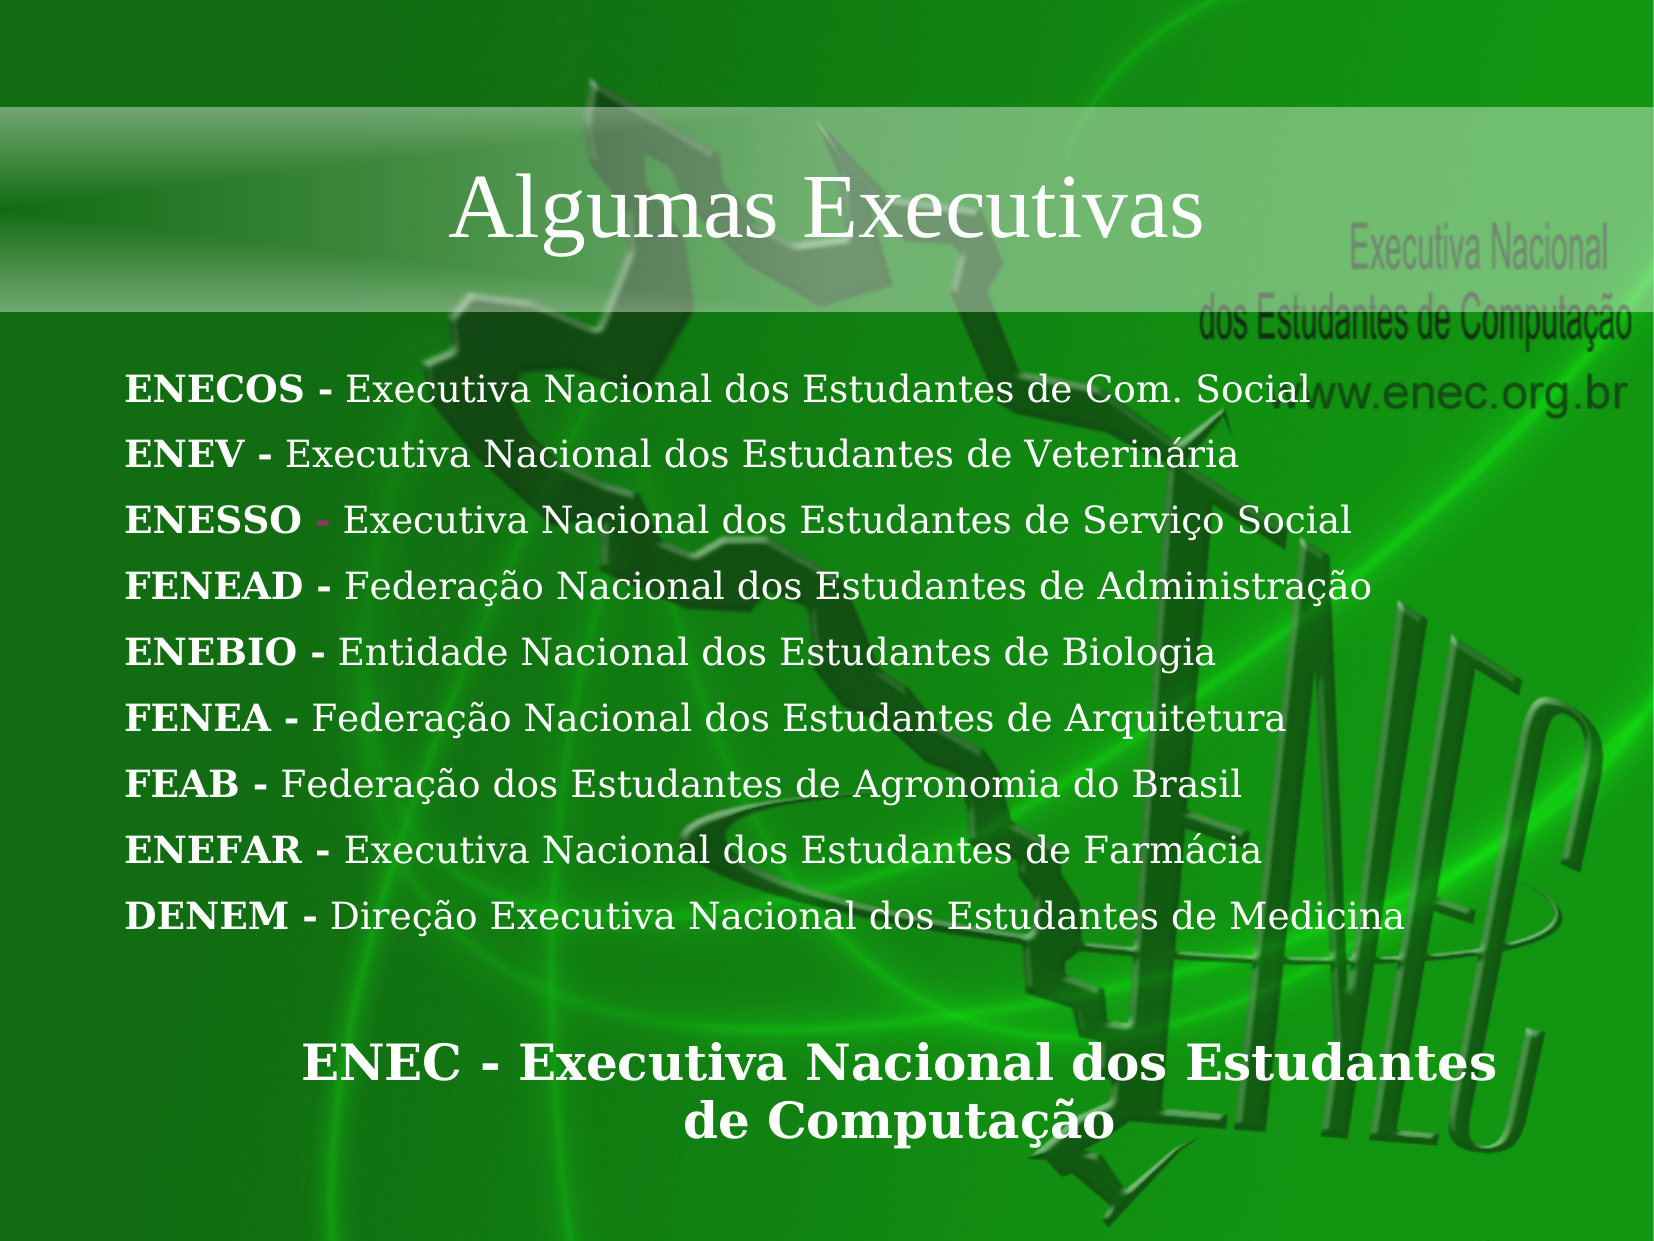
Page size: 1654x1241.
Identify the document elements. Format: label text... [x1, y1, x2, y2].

list ENECOS - Executiva Nacional dos Estudantes de Com. Social ENEV - Executiva Nacional dos Estudantes de Veterinária ENESSO - Executiva Nacional dos Estudantes de Serviço Social FENEAD - Federação Nacional dos Estudantes de Administração ENEBIO - Entidade Nacional dos Estudantes de Biologia FENEA - Federação Nacional dos Estudantes de Arquitetura FEAB - Federação dos Estudantes de Agronomia do Brasil ENEFAR - Executiva Nacional dos Estudantes de Farmácia DENEM - Direção Executiva Nacional dos Estudantes de Medicina [124, 344, 1534, 1114]
title Algumas Executivas [121, 102, 1534, 310]
list ENEC - Executiva Nacional dos Estudantes de Computação [204, 1033, 1520, 1177]
